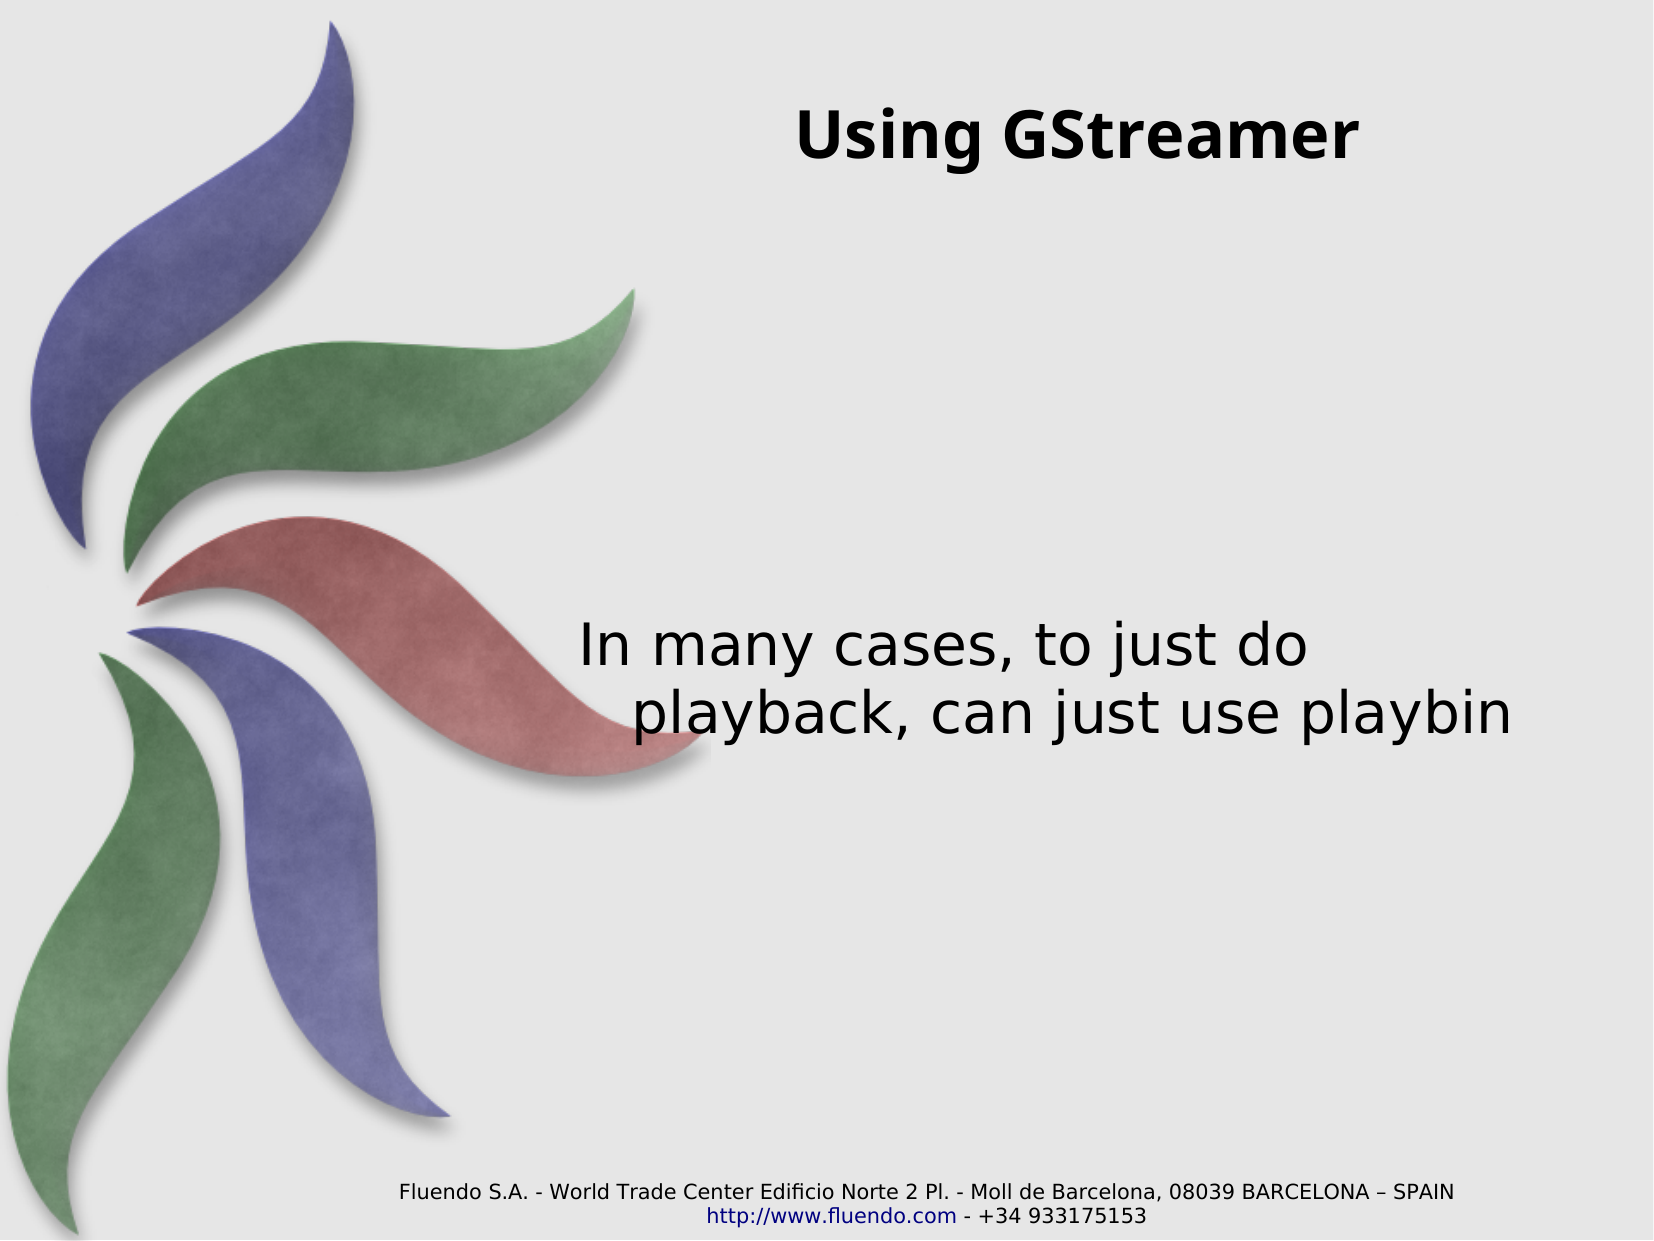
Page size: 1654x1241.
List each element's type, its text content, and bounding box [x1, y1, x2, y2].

list In many cases, to just do playback, can just use playbin [561, 236, 1595, 1123]
picture [0, 0, 711, 1241]
title Using GStreamer [561, 59, 1595, 207]
